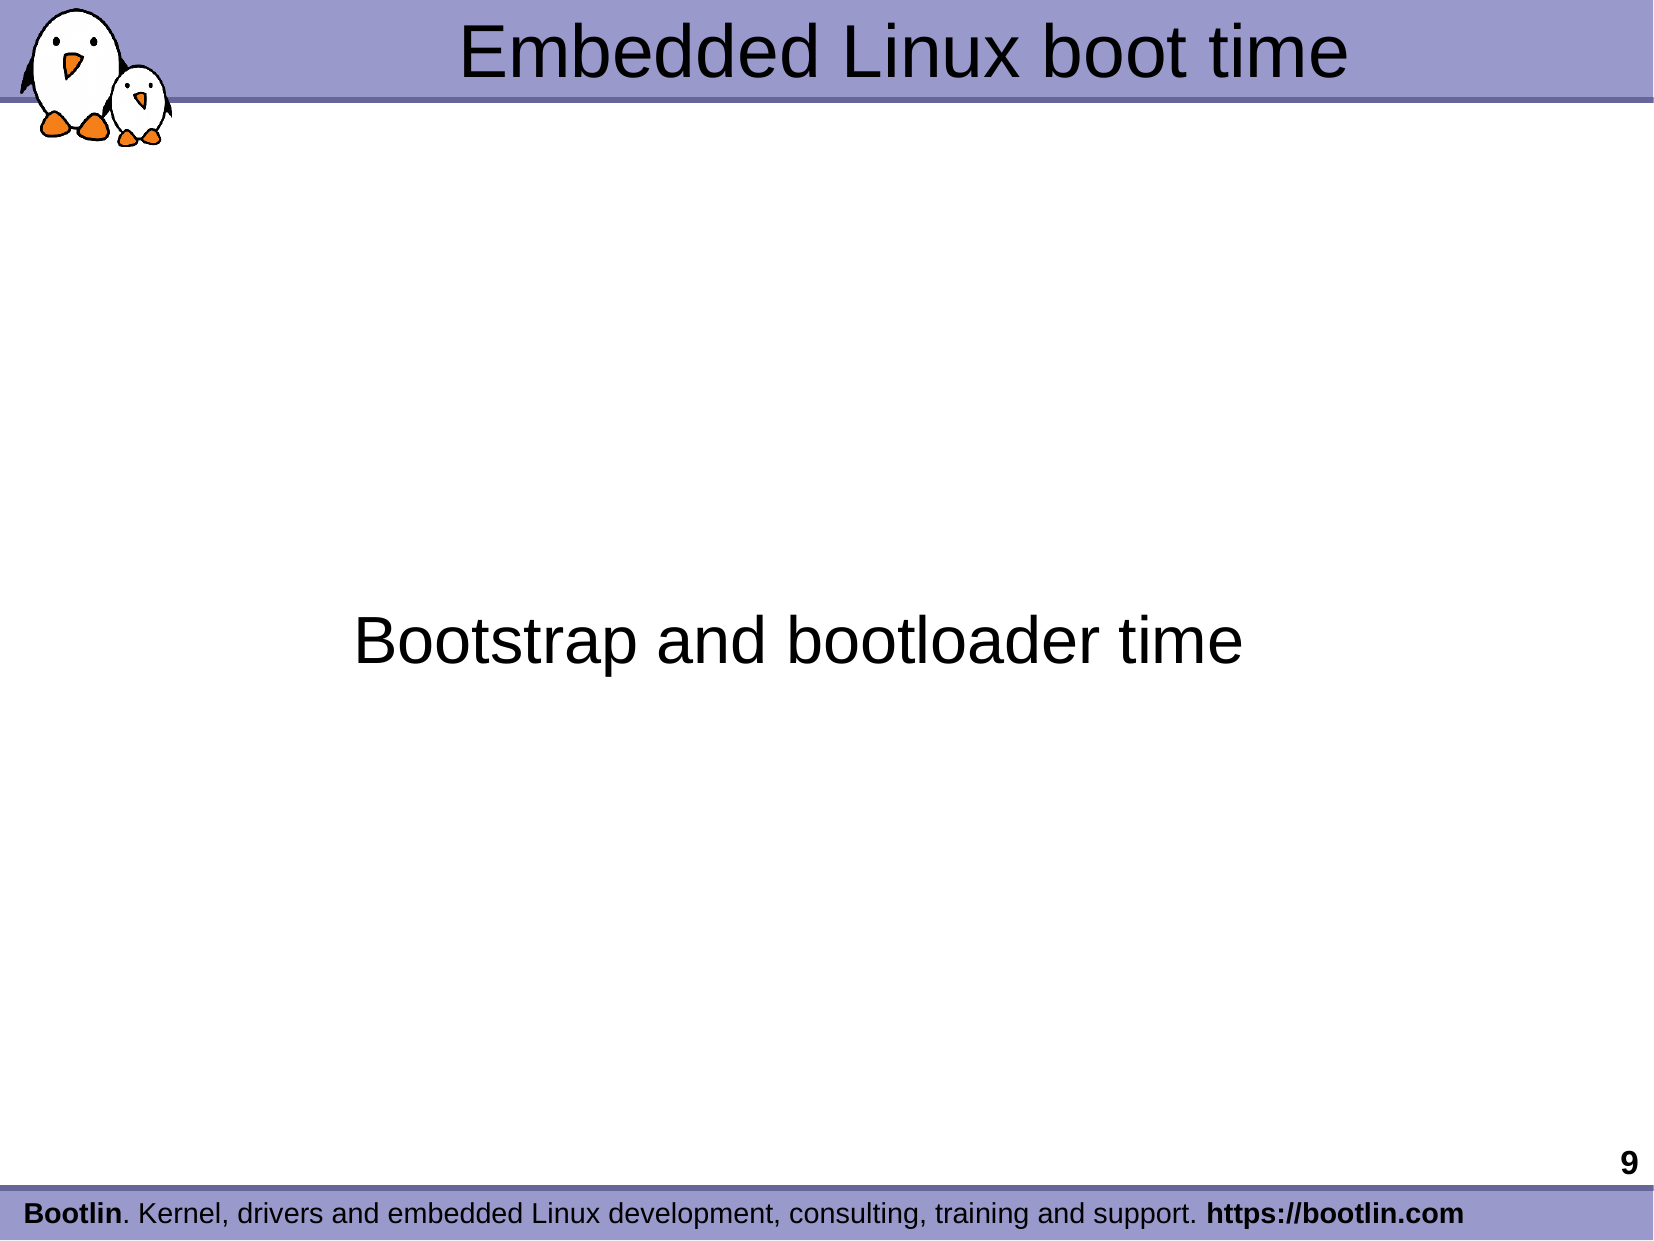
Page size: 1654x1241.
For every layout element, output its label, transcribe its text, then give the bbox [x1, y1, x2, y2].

subtitle Bootstrap and bootloader time [73, 105, 1526, 1176]
title Embedded Linux boot time [178, 4, 1631, 98]
picture [20, 8, 172, 147]
